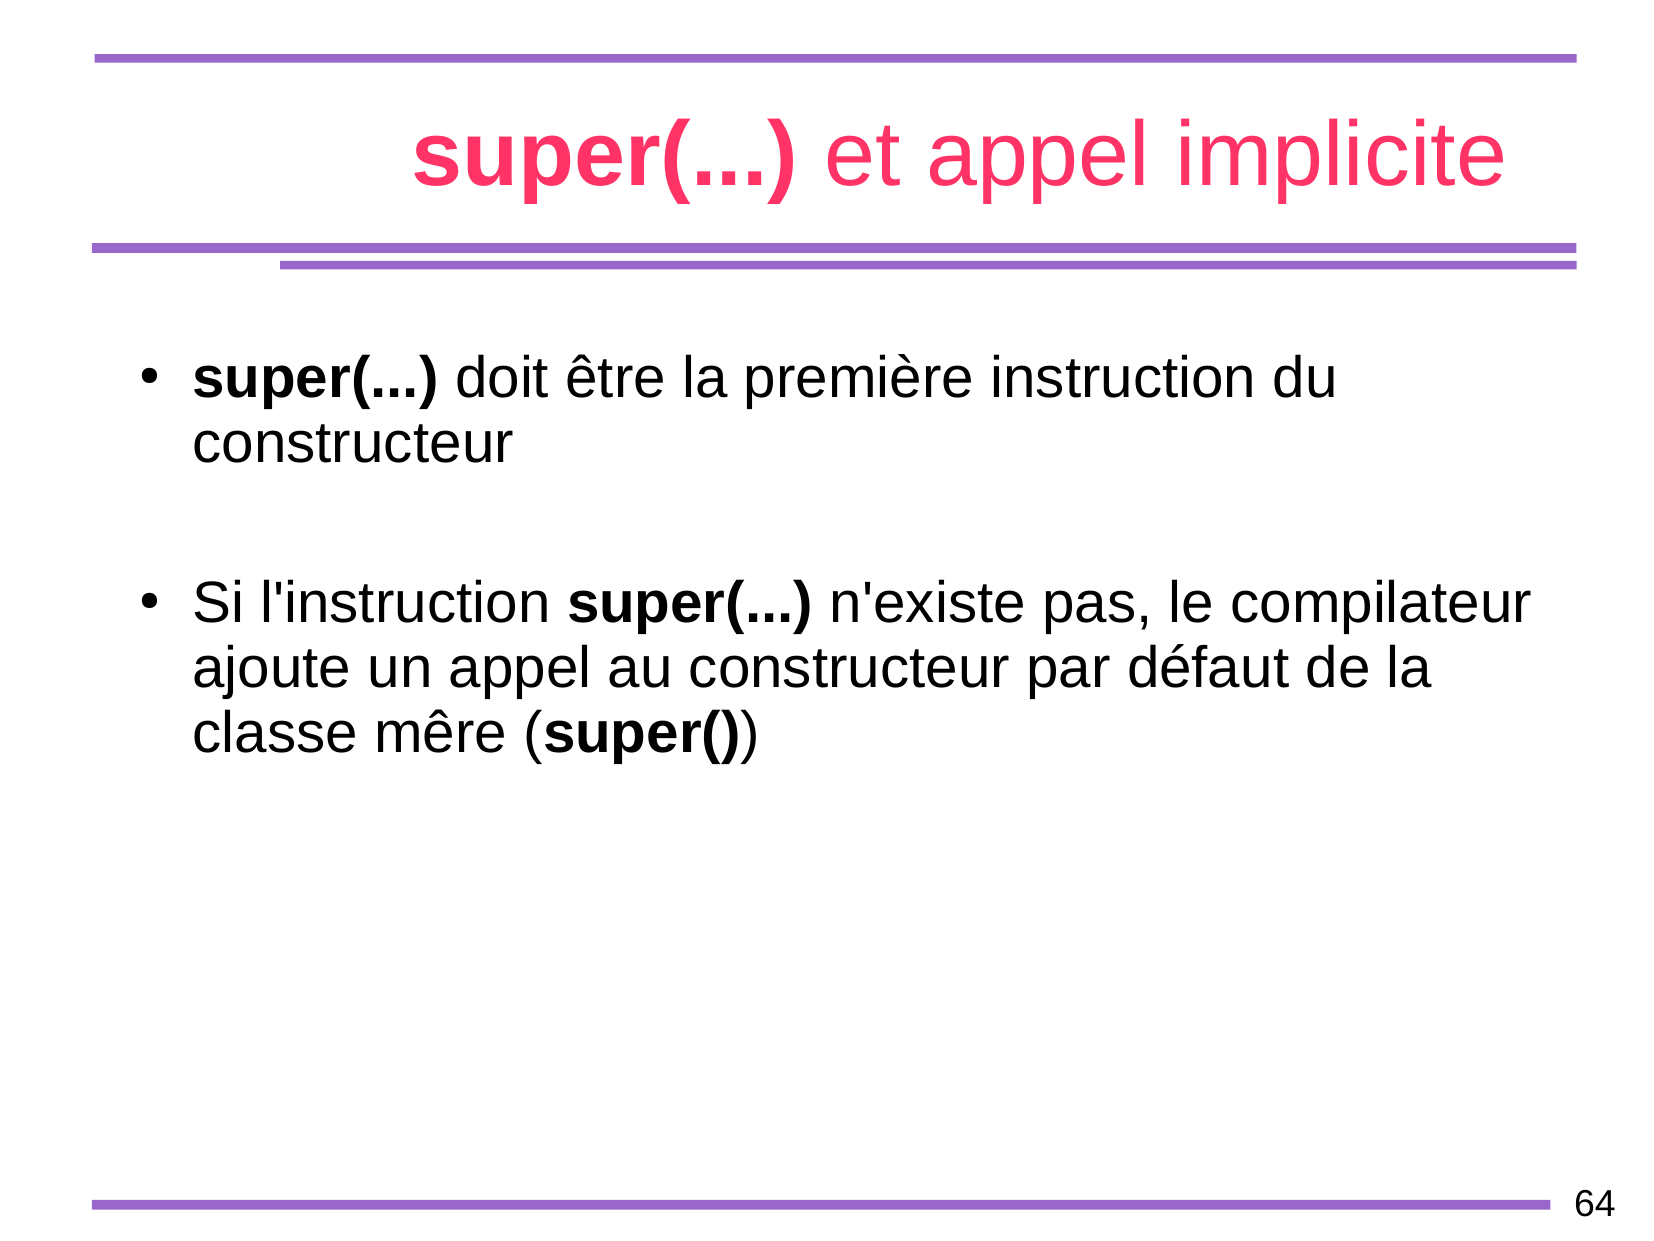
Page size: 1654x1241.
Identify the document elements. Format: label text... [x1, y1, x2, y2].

title super(...) et appel implicite [121, 49, 1534, 257]
list super(...) doit être la première instruction du constructeur Si l'instruction super(...) n'existe pas, le compilateur ajoute un appel au constructeur par défaut de la classe mêre (super()) [121, 344, 1534, 1127]
